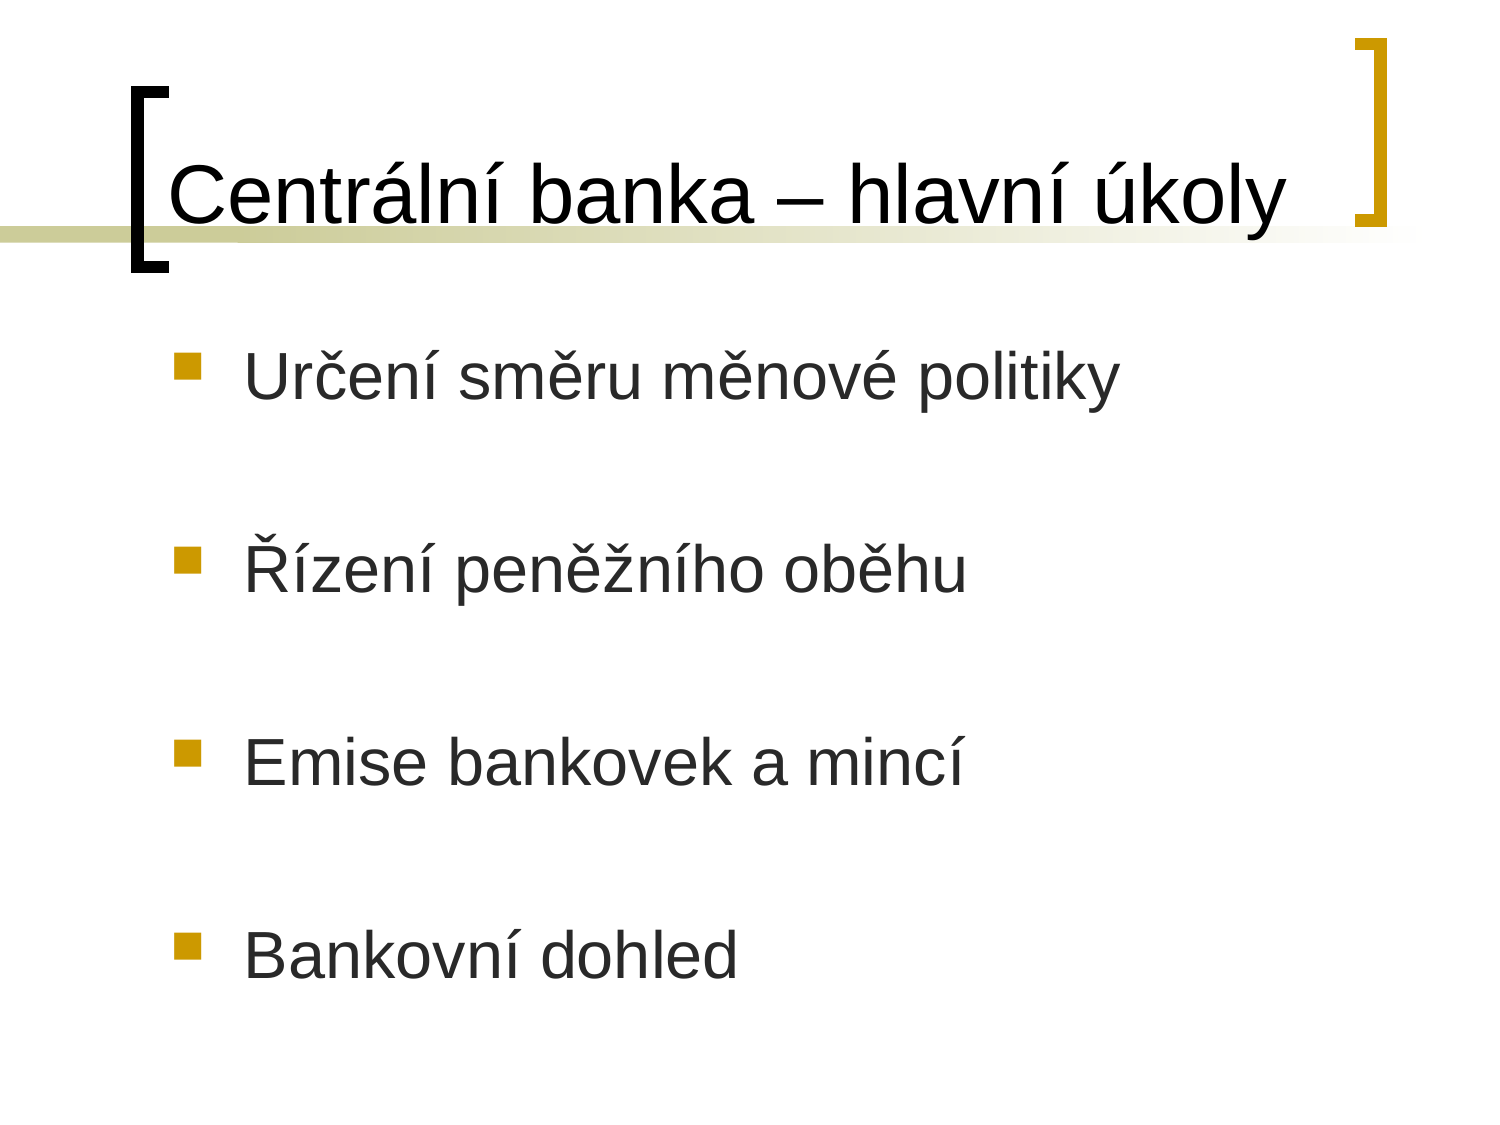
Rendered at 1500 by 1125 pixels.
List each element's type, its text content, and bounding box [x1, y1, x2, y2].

list Určení směru měnové politiky Řízení peněžního oběhu Emise bankovek a mincí Bankovní dohled [155, 324, 1413, 1001]
title Centrální banka – hlavní úkoly [152, 15, 1328, 248]
